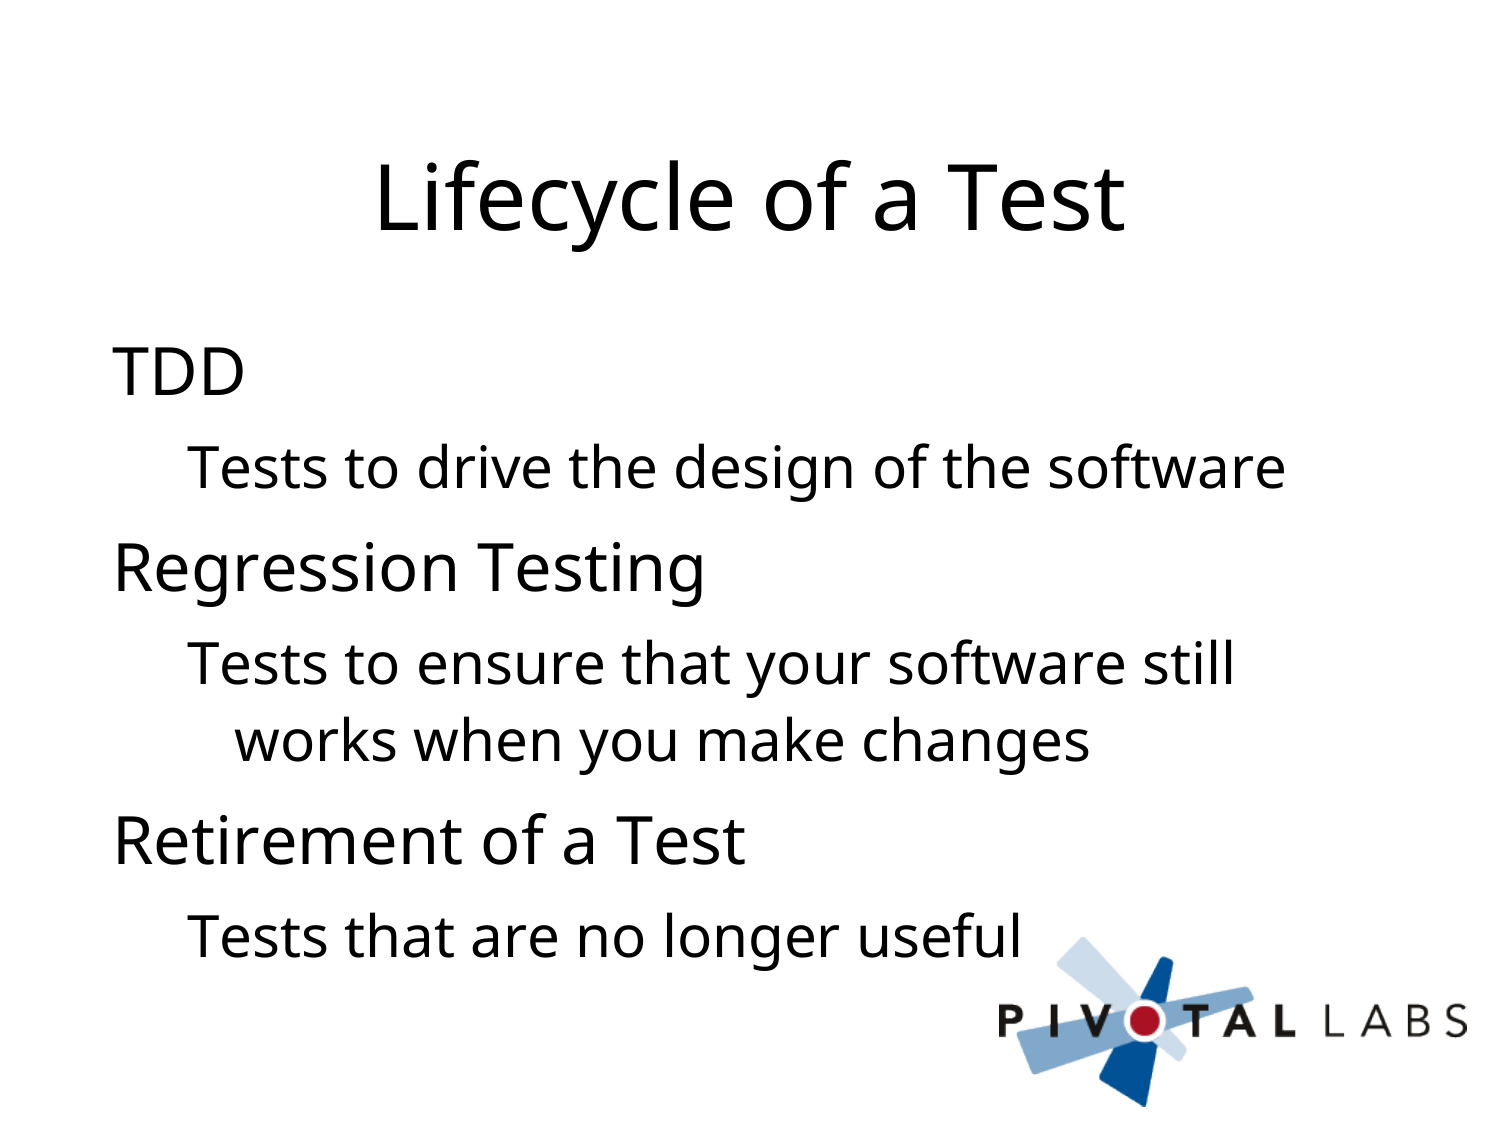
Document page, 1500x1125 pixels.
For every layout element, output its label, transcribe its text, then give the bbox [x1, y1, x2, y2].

picture [999, 937, 1467, 1107]
title Lifecycle of a Test [112, 76, 1388, 312]
list TDD Tests to drive the design of the software Regression Testing Tests to ensure that your software still works when you make changes Retirement of a Test Tests that are no longer useful [112, 324, 1388, 986]
